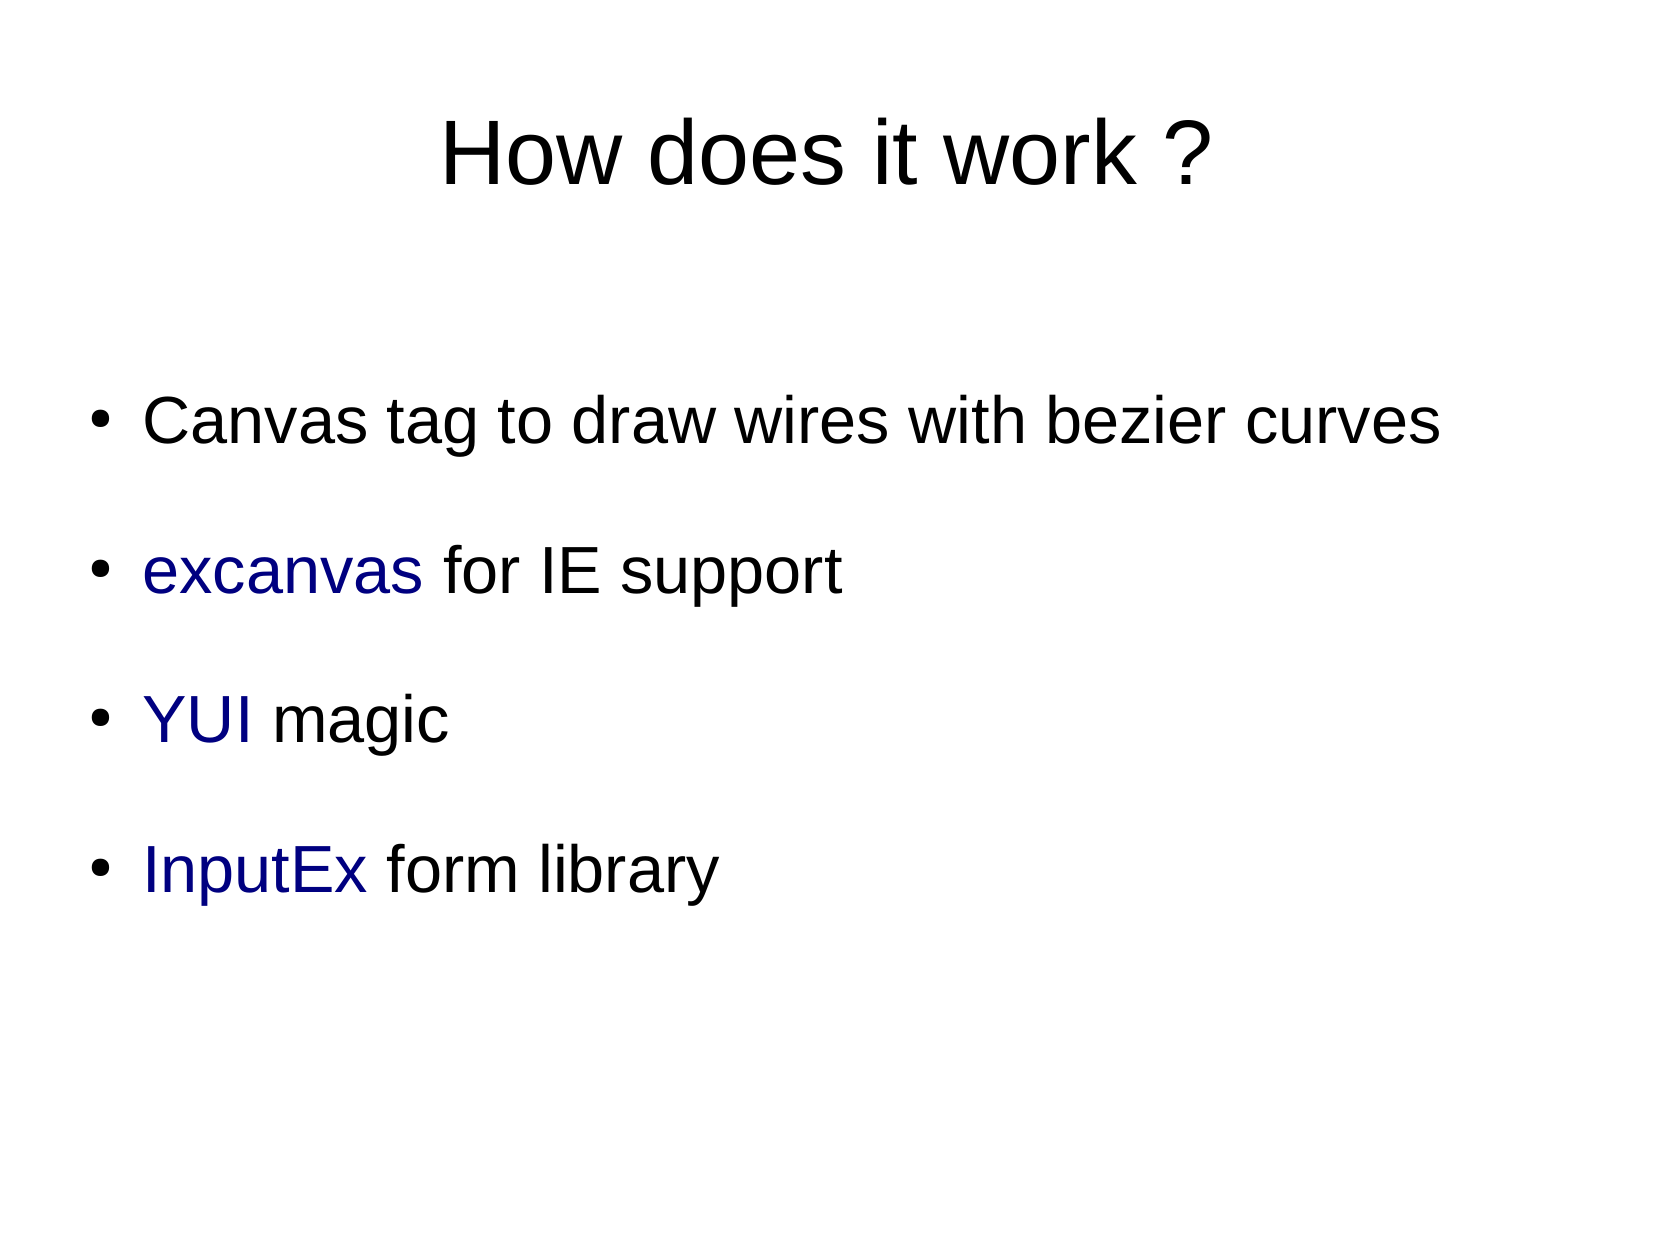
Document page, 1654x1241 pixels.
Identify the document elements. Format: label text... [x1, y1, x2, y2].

title How does it work ? [82, 56, 1571, 250]
subtitle Canvas tag to draw wires with bezier curves excanvas for IE support YUI magic InputEx form library [88, 383, 1577, 906]
